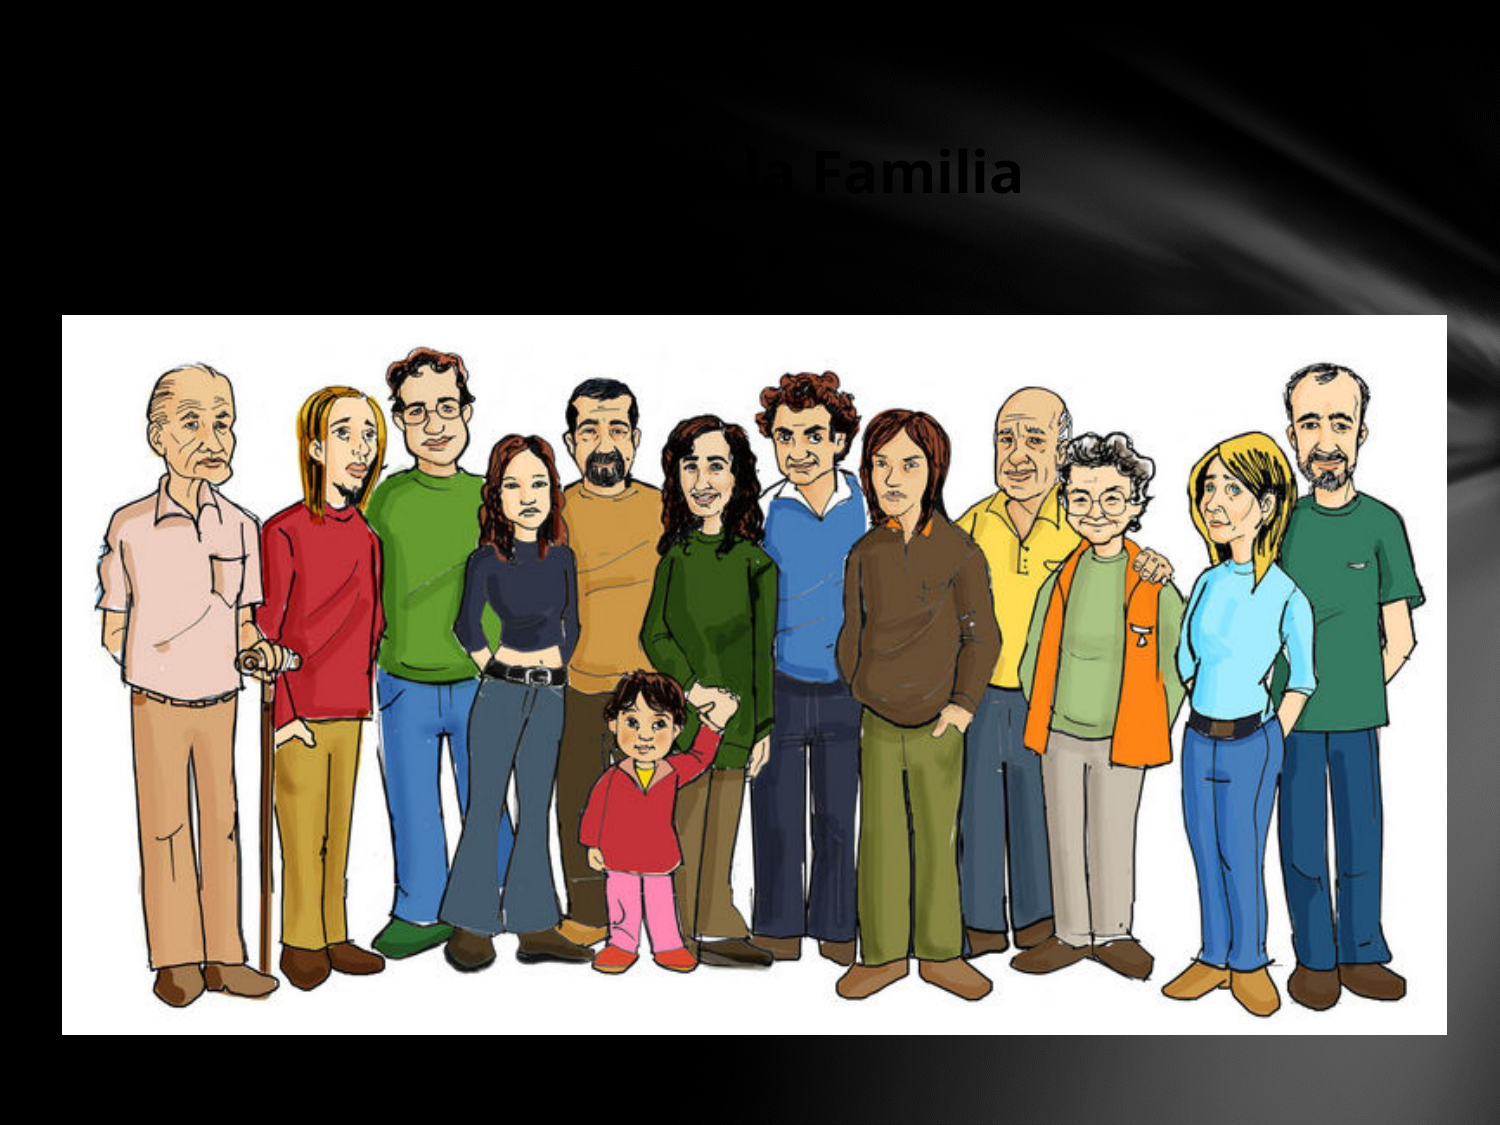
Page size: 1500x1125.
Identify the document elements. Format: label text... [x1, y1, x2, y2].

picture [62, 315, 1447, 1036]
title Miembros de la Familia [57, 37, 1318, 213]
